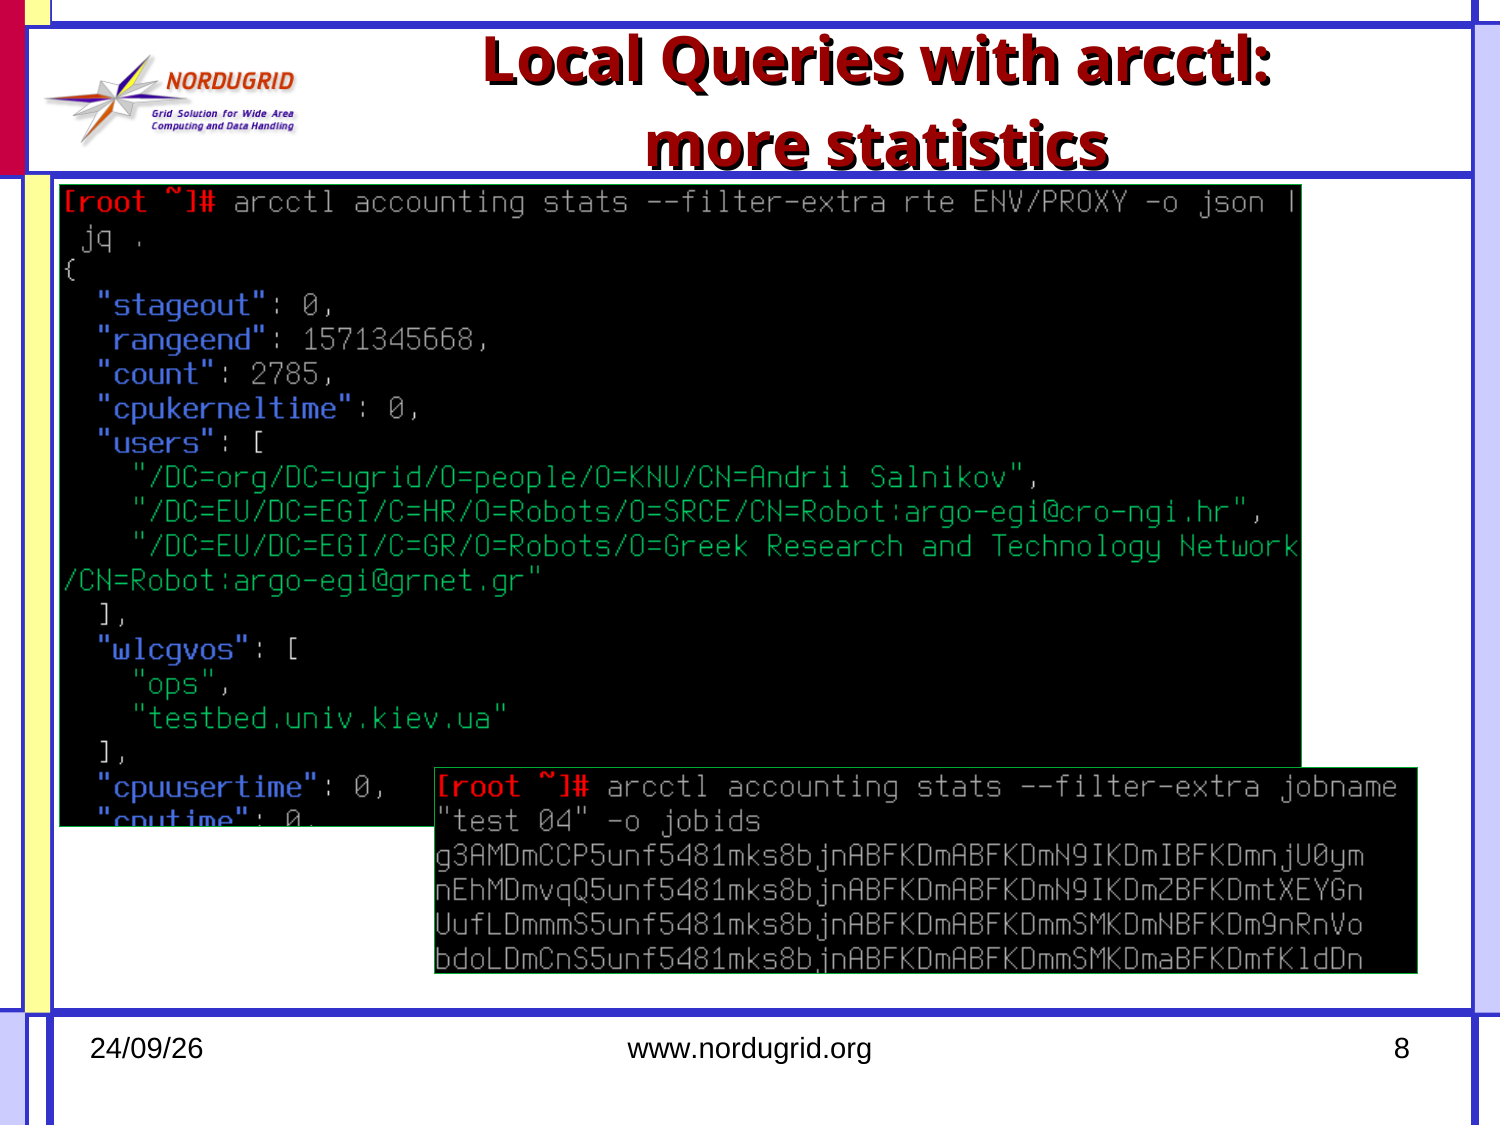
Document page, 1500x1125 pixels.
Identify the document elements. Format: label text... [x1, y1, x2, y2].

title Local Queries with arcctl: more statistics [324, 17, 1428, 183]
picture [40, 49, 301, 148]
picture [59, 184, 1418, 974]
